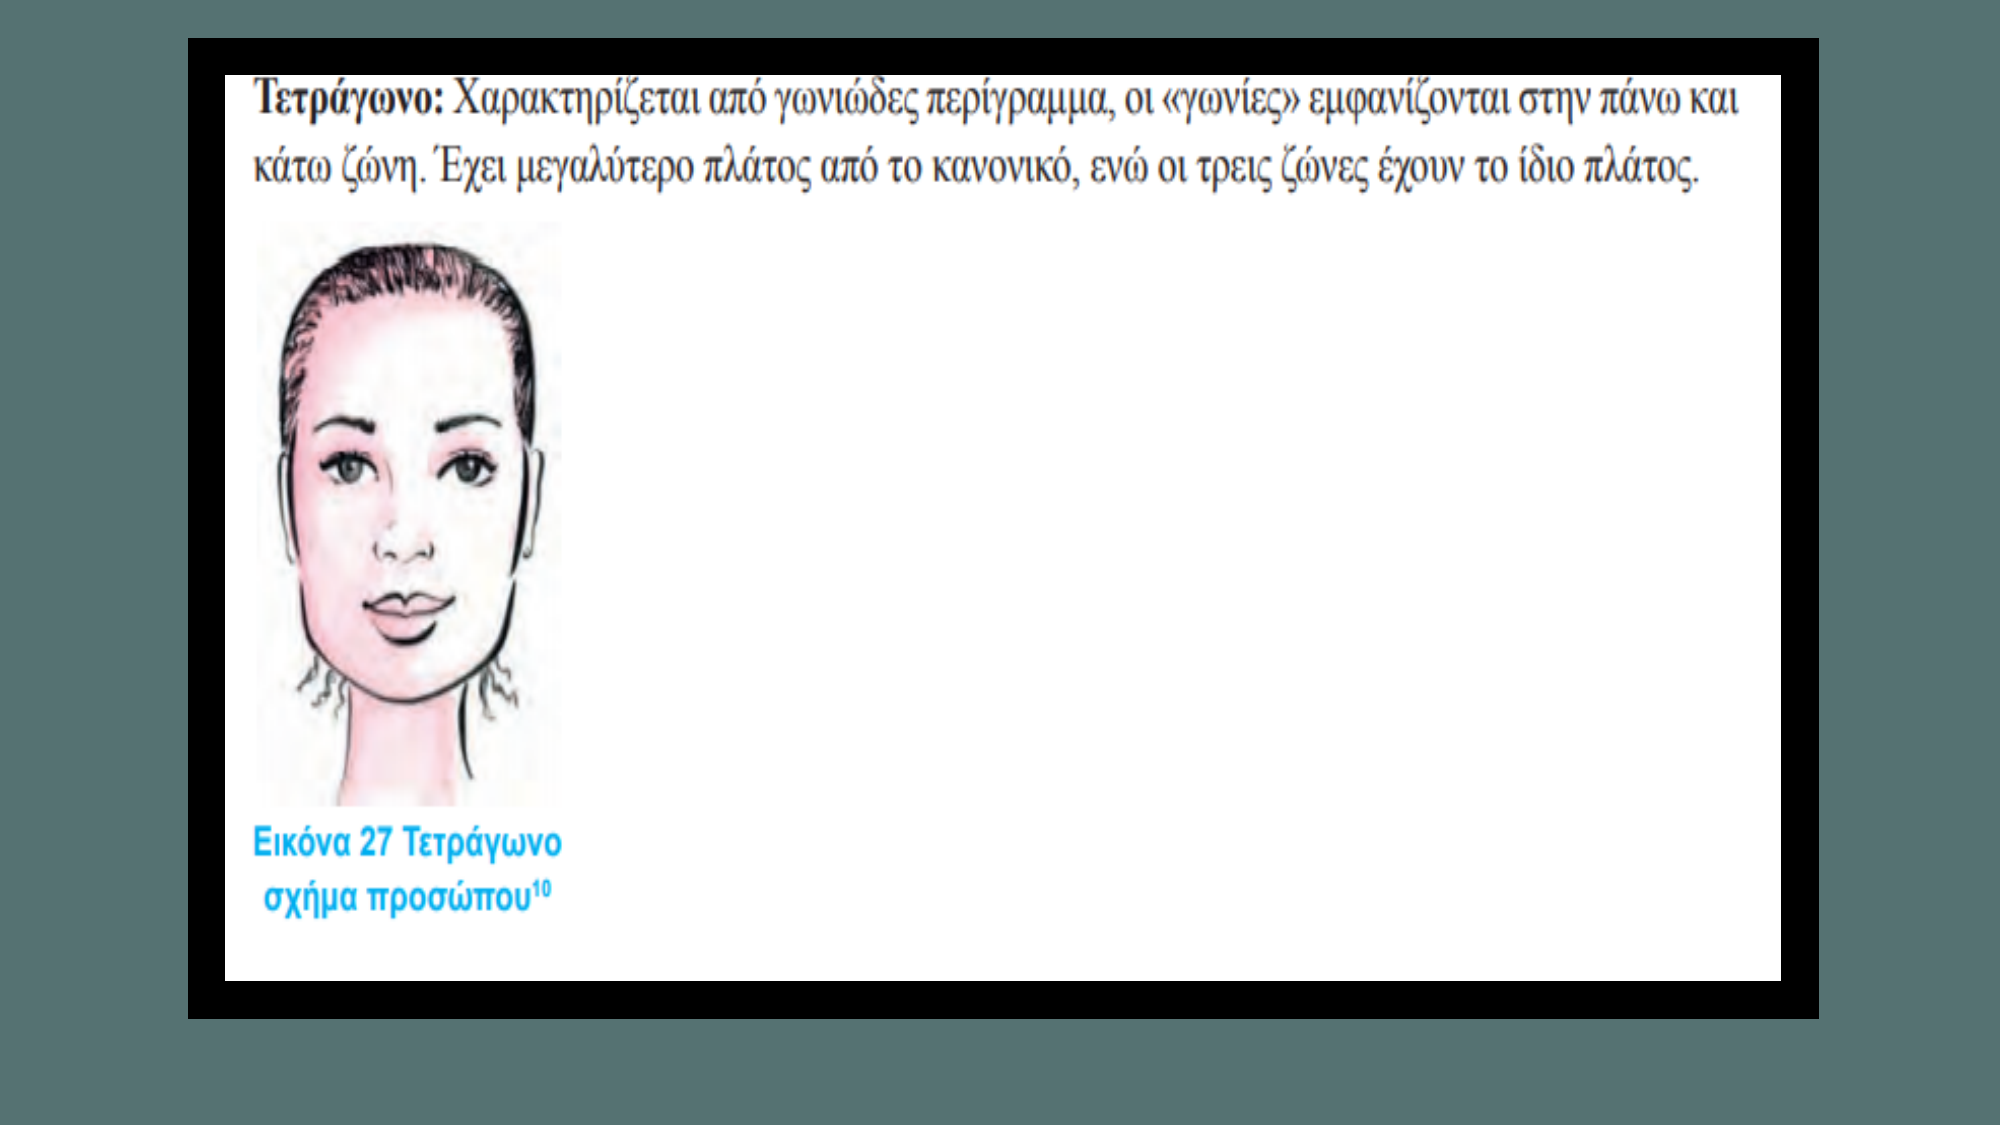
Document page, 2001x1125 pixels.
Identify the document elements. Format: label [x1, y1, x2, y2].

text_box [0, 0, 2000, 1125]
picture [225, 75, 1782, 982]
